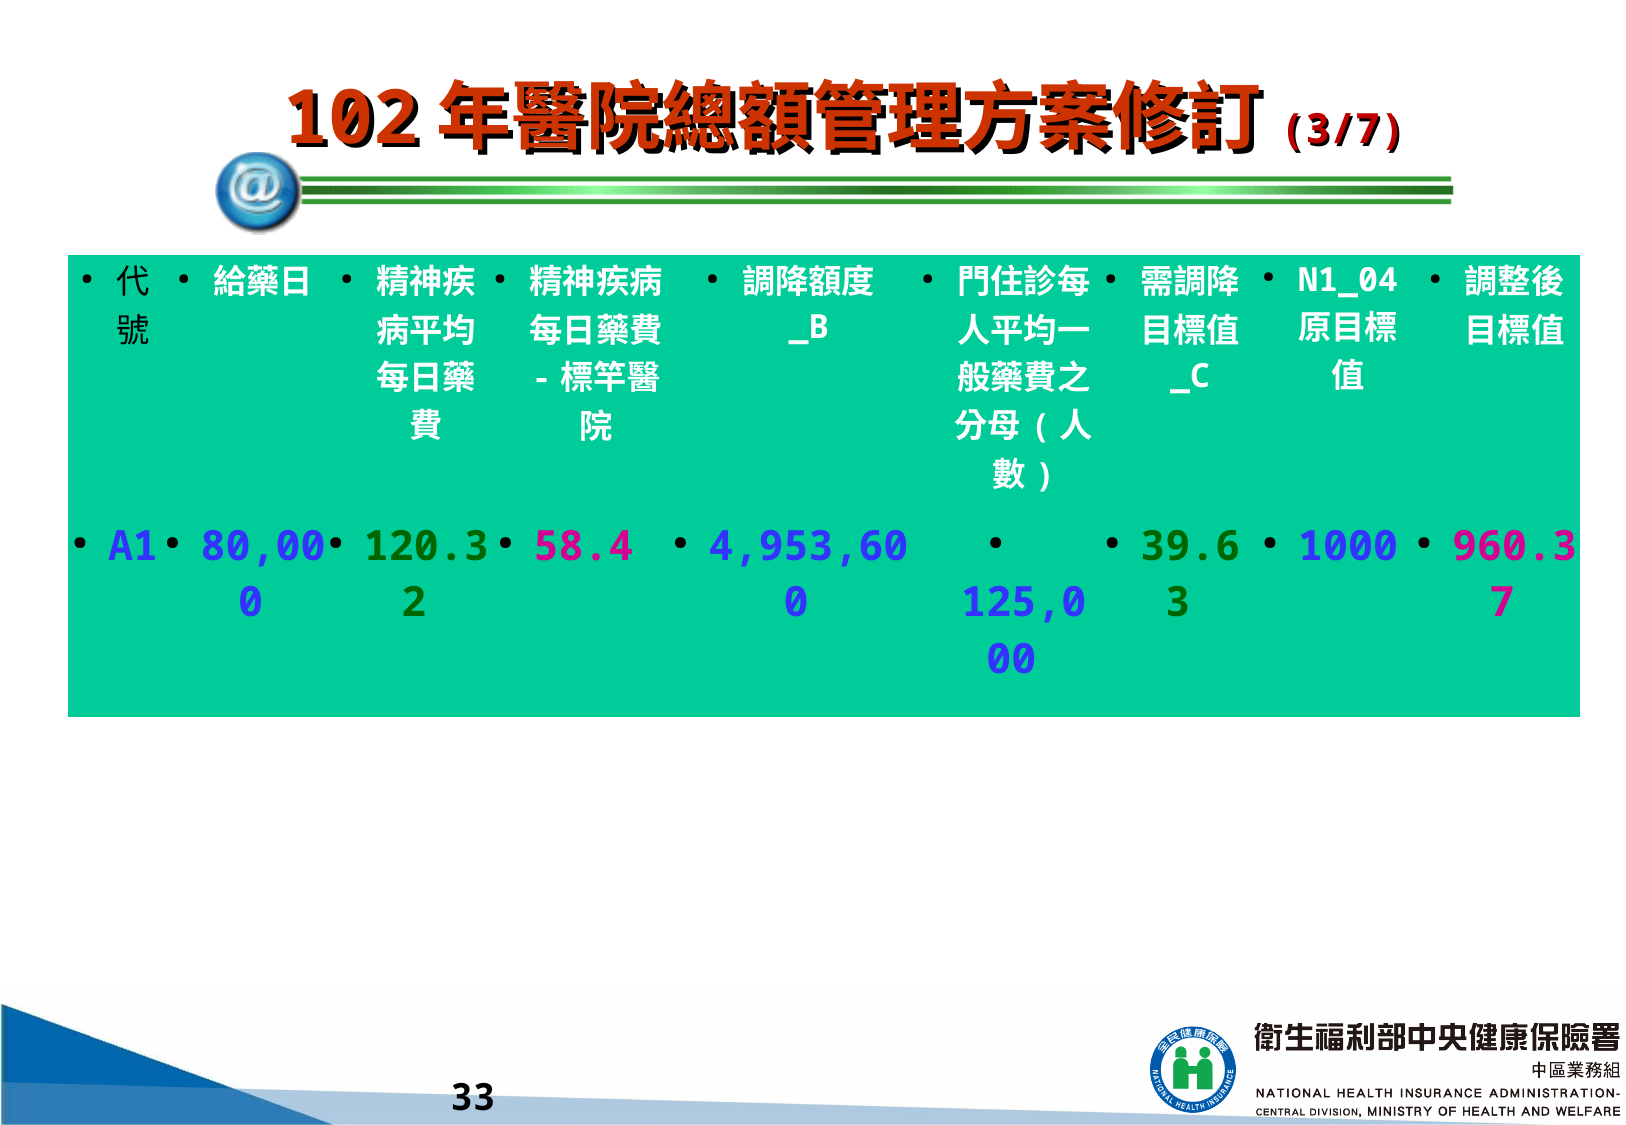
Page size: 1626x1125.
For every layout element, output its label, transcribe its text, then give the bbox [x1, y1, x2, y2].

table_cell 4,953,600 [668, 515, 914, 717]
table_cell 960.37 [1414, 515, 1580, 717]
table_header 調整後 目標值 [1414, 255, 1580, 515]
table_cell 1000 [1247, 515, 1414, 717]
table_cell 39.63 [1098, 515, 1247, 717]
table_header 代號 [68, 255, 163, 515]
table_cell 125,000 [914, 515, 1098, 717]
table_header 精神疾病平均 每日藥費 [328, 255, 489, 515]
table_cell 80,000 [163, 515, 328, 717]
table_cell 120.32 [328, 515, 489, 717]
table_cell A1 [68, 515, 163, 717]
text_box [435, 1065, 815, 1125]
table_cell 58.4 [489, 515, 668, 717]
table_header 精神疾病 每日藥費 -標竿醫院 [489, 255, 668, 515]
title 102年醫院總額管理方案修訂(3/7) [268, 31, 1562, 197]
table_header N1_04 原目標值 [1247, 255, 1414, 515]
table_header 給藥日 [163, 255, 328, 515]
table_header 需調降 目標值 _C [1098, 255, 1247, 515]
table_header 調降額度 _B [668, 255, 914, 515]
table_header 門住診每人平均一般藥費之分母(人數) [914, 255, 1098, 515]
